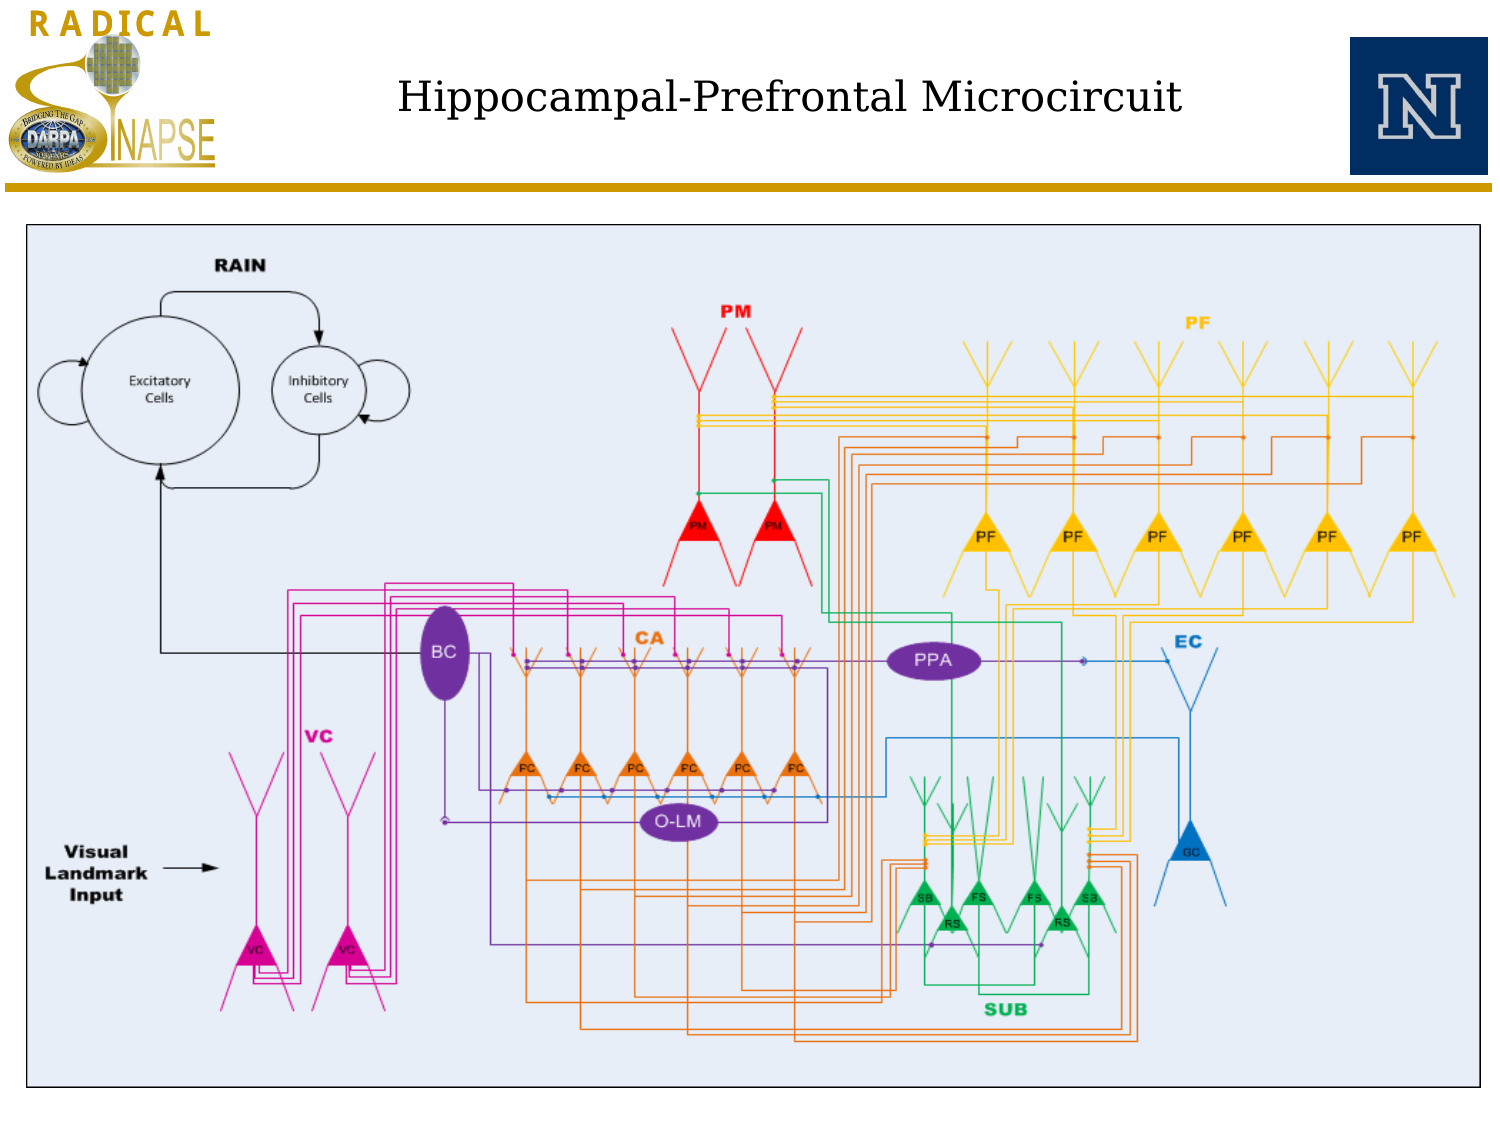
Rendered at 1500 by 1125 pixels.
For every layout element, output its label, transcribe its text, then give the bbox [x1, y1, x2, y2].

text_box Hippocampal-Prefrontal Microcircuit [382, 62, 1198, 128]
picture [26, 224, 1481, 1088]
picture [1350, 37, 1488, 175]
